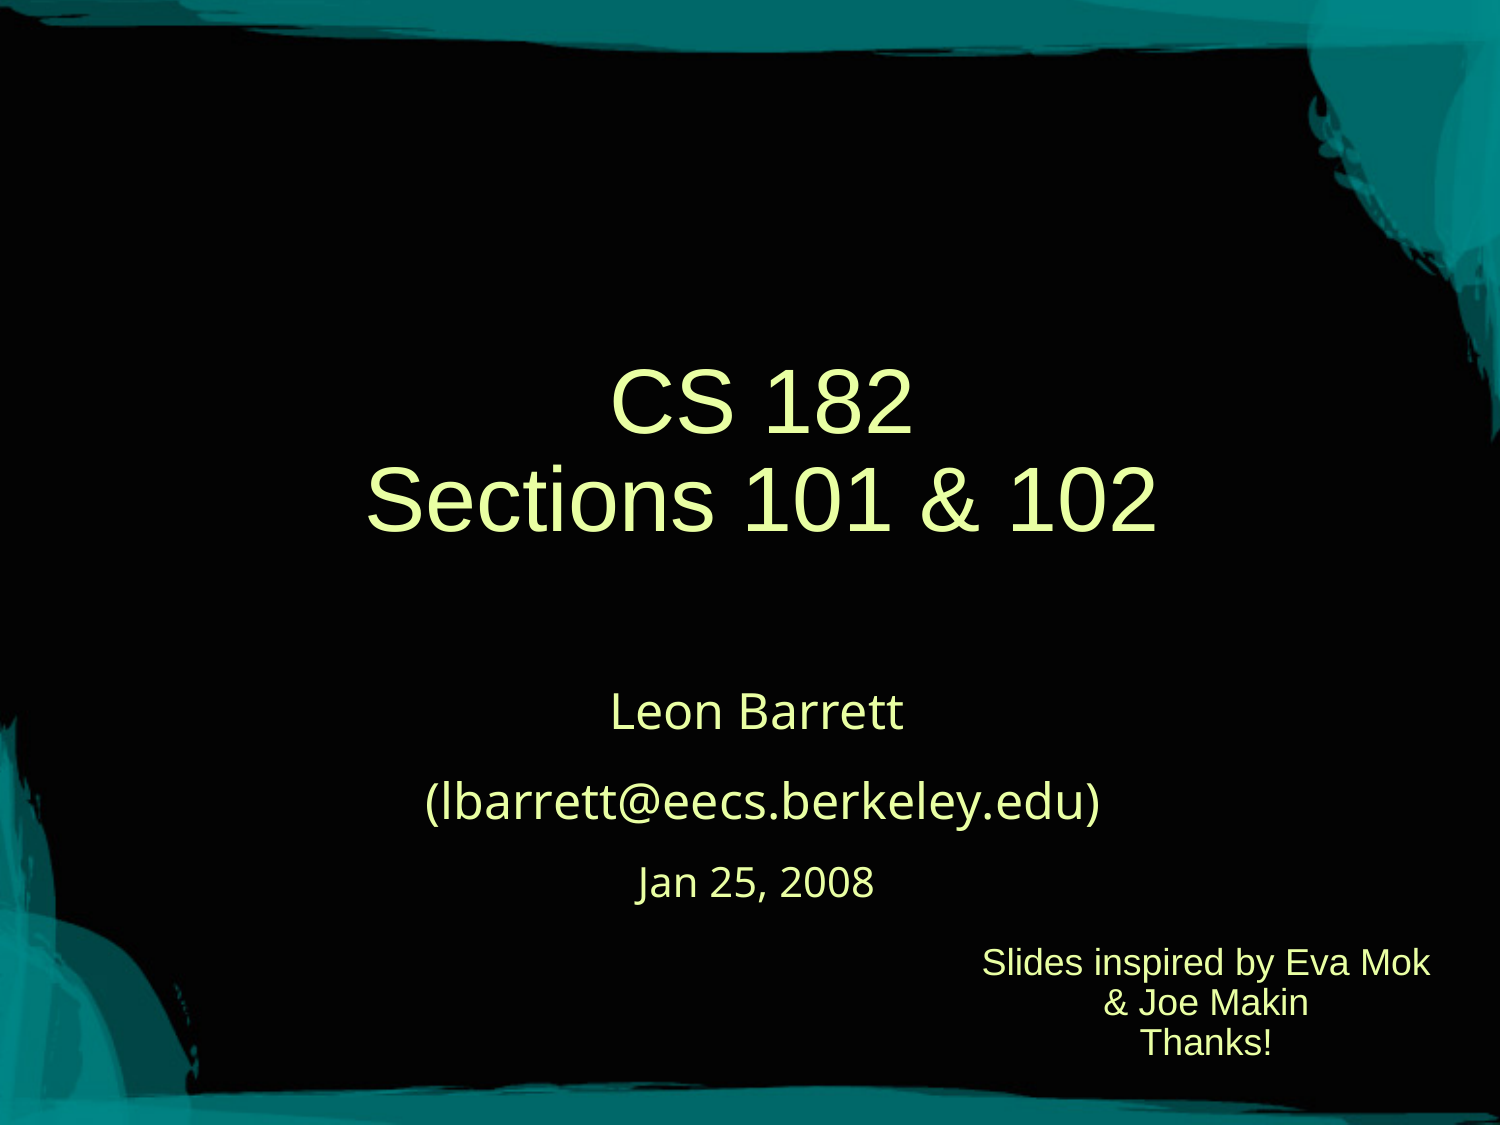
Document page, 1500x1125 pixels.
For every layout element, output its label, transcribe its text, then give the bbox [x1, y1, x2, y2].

title CS 182 Sections 101 & 102 [262, 249, 1263, 559]
picture [0, 0, 1500, 1125]
text_box Slides inspired by Eva Mok & Joe Makin Thanks! [950, 974, 1463, 1071]
subtitle Leon Barrett (lbarrett@eecs.berkeley.edu) Jan 25, 2008 [275, 668, 1238, 935]
